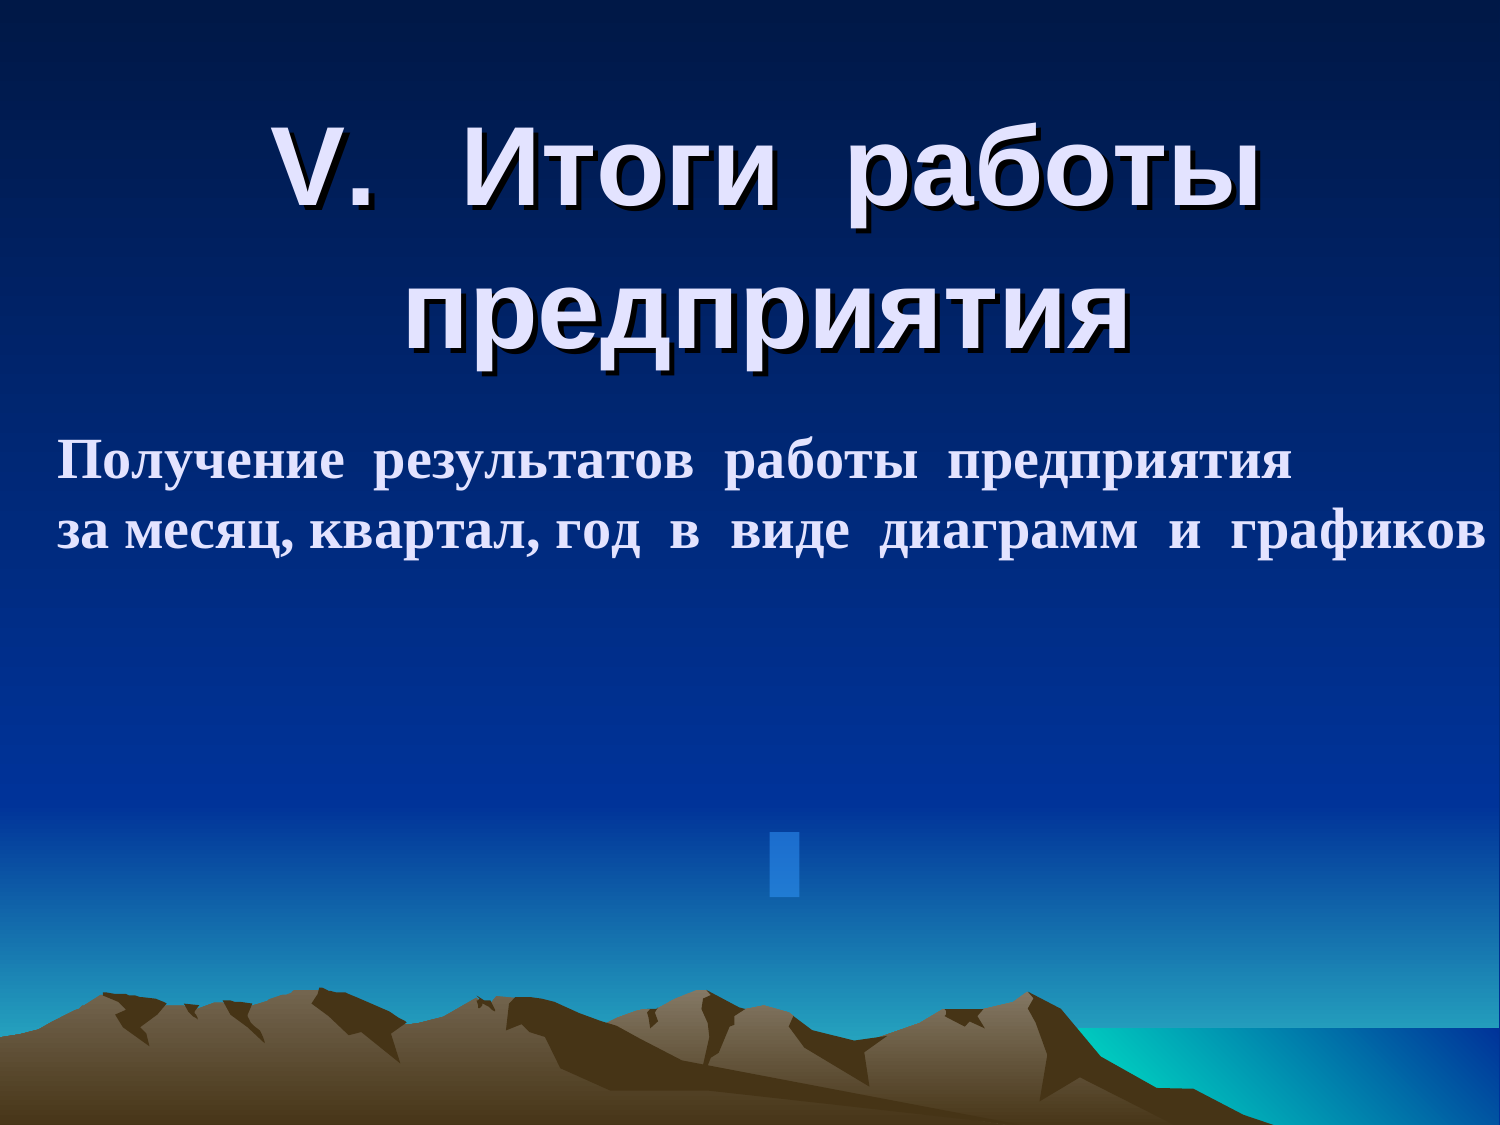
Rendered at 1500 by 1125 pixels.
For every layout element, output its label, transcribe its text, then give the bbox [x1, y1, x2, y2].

text_box [769, 832, 800, 898]
text_box Получение результатов работы предприятия за месяц, квартал, год в виде диаграмм и графиков [42, 412, 1500, 568]
text_box V. Итоги работы предприятия [135, 48, 1400, 379]
